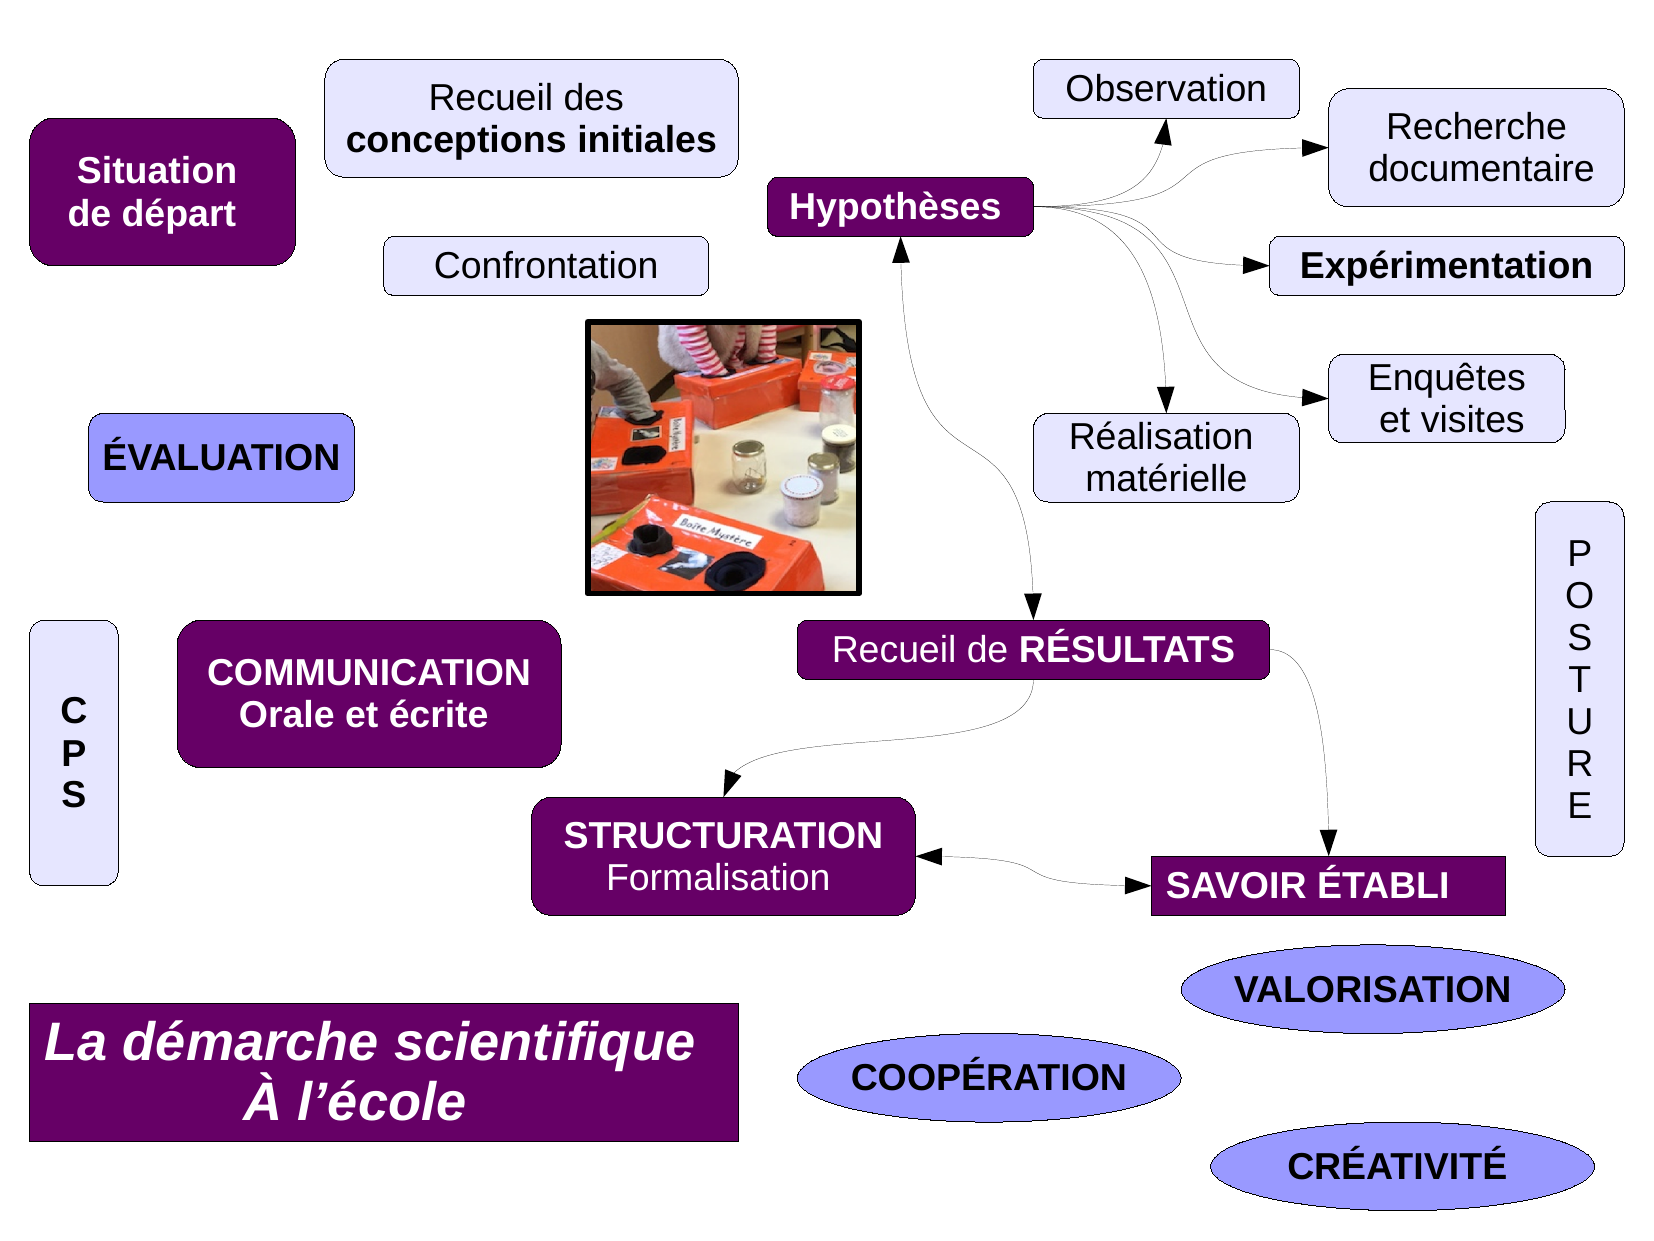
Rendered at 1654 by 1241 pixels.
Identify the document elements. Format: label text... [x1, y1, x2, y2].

text_box Enquêtes et visites [1328, 354, 1566, 443]
text_box Expérimentation [1269, 236, 1625, 296]
text_box Réalisation matérielle [1033, 413, 1300, 503]
picture [590, 324, 857, 591]
text_box CRÉATIVITÉ [1210, 1122, 1595, 1211]
text_box ÉVALUATION [88, 413, 355, 503]
text_box Recueil des conceptions initiales [324, 59, 739, 178]
text_box Recherche documentaire [1328, 88, 1625, 207]
text_box STRUCTURATION Formalisation [531, 797, 916, 916]
text_box Recueil de RÉSULTATS [797, 620, 1270, 680]
text_box Observation [1033, 59, 1300, 119]
text_box Hypothèses [767, 177, 1034, 237]
text_box P O S T U R E [1535, 501, 1625, 857]
text_box VALORISATION [1181, 944, 1566, 1034]
text_box C P S [29, 620, 119, 886]
text_box La démarche scientifique À l’école [29, 1003, 739, 1142]
text_box Situation de départ [29, 118, 296, 266]
text_box COMMUNICATION Orale et écrite [177, 620, 562, 768]
text_box Confrontation [383, 236, 709, 296]
text_box COOPÉRATION [797, 1033, 1182, 1123]
text_box SAVOIR ÉTABLI [1151, 856, 1506, 916]
